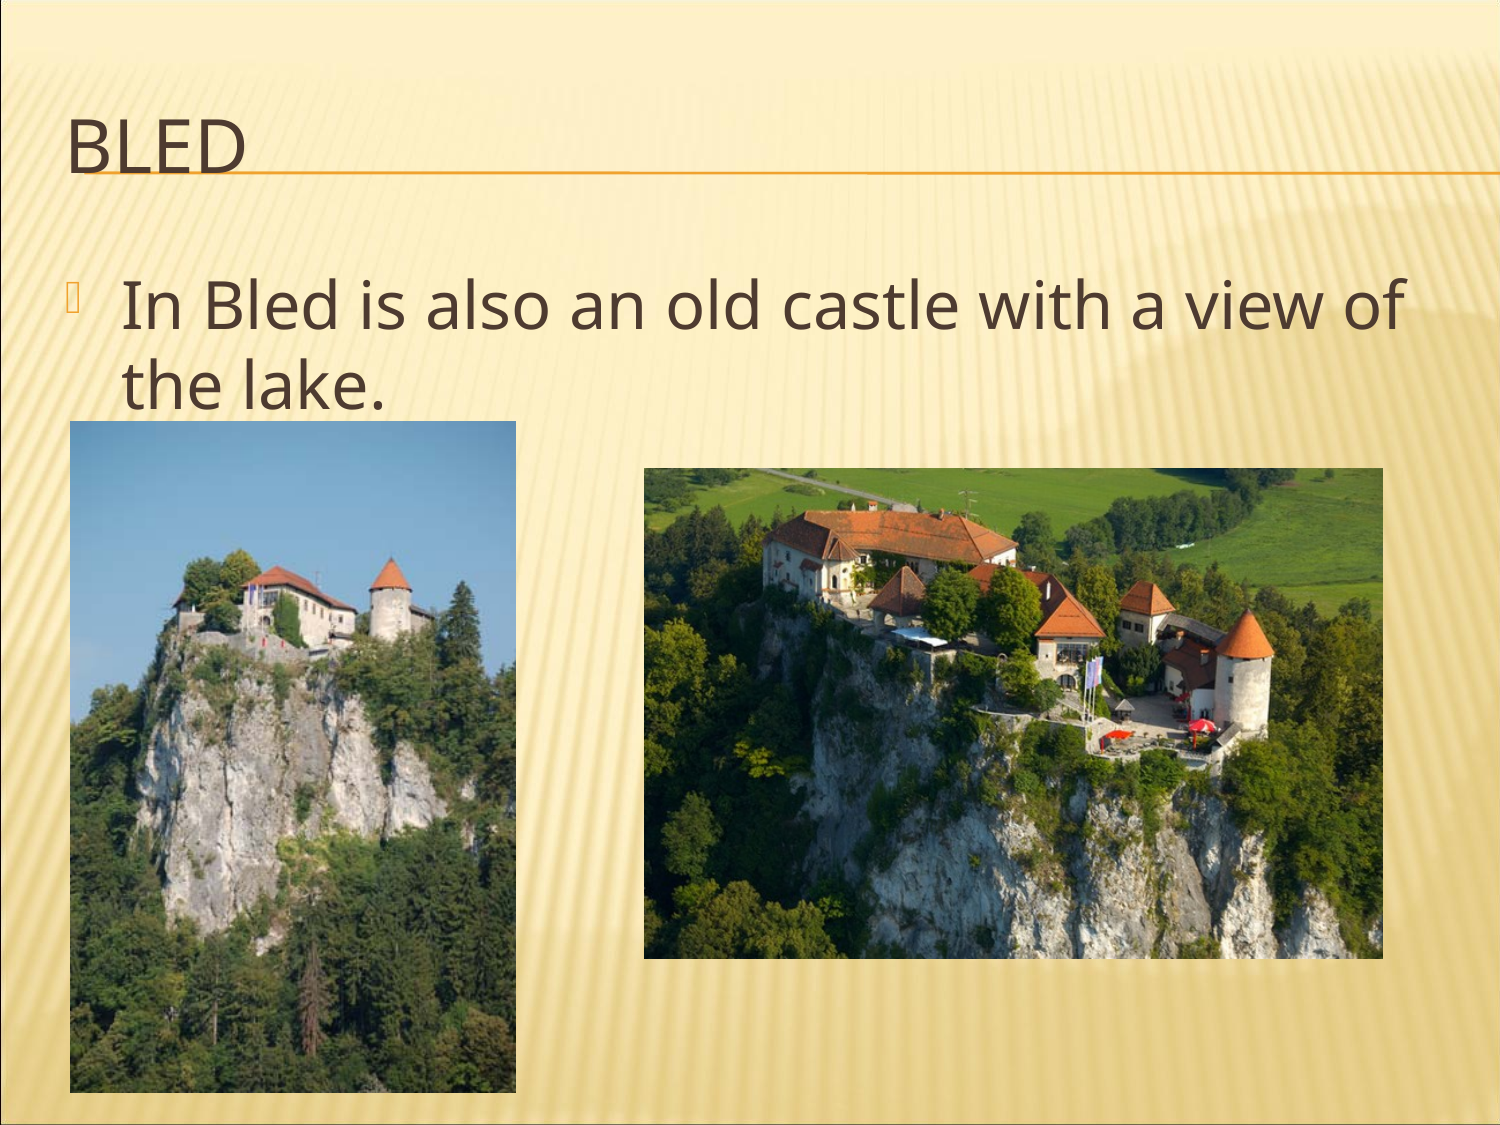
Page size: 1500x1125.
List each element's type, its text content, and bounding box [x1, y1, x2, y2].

picture [0, 0, 1500, 1125]
list In Bled is also an old castle with a view of the lake. [50, 254, 1475, 998]
title bled [50, 75, 1475, 213]
